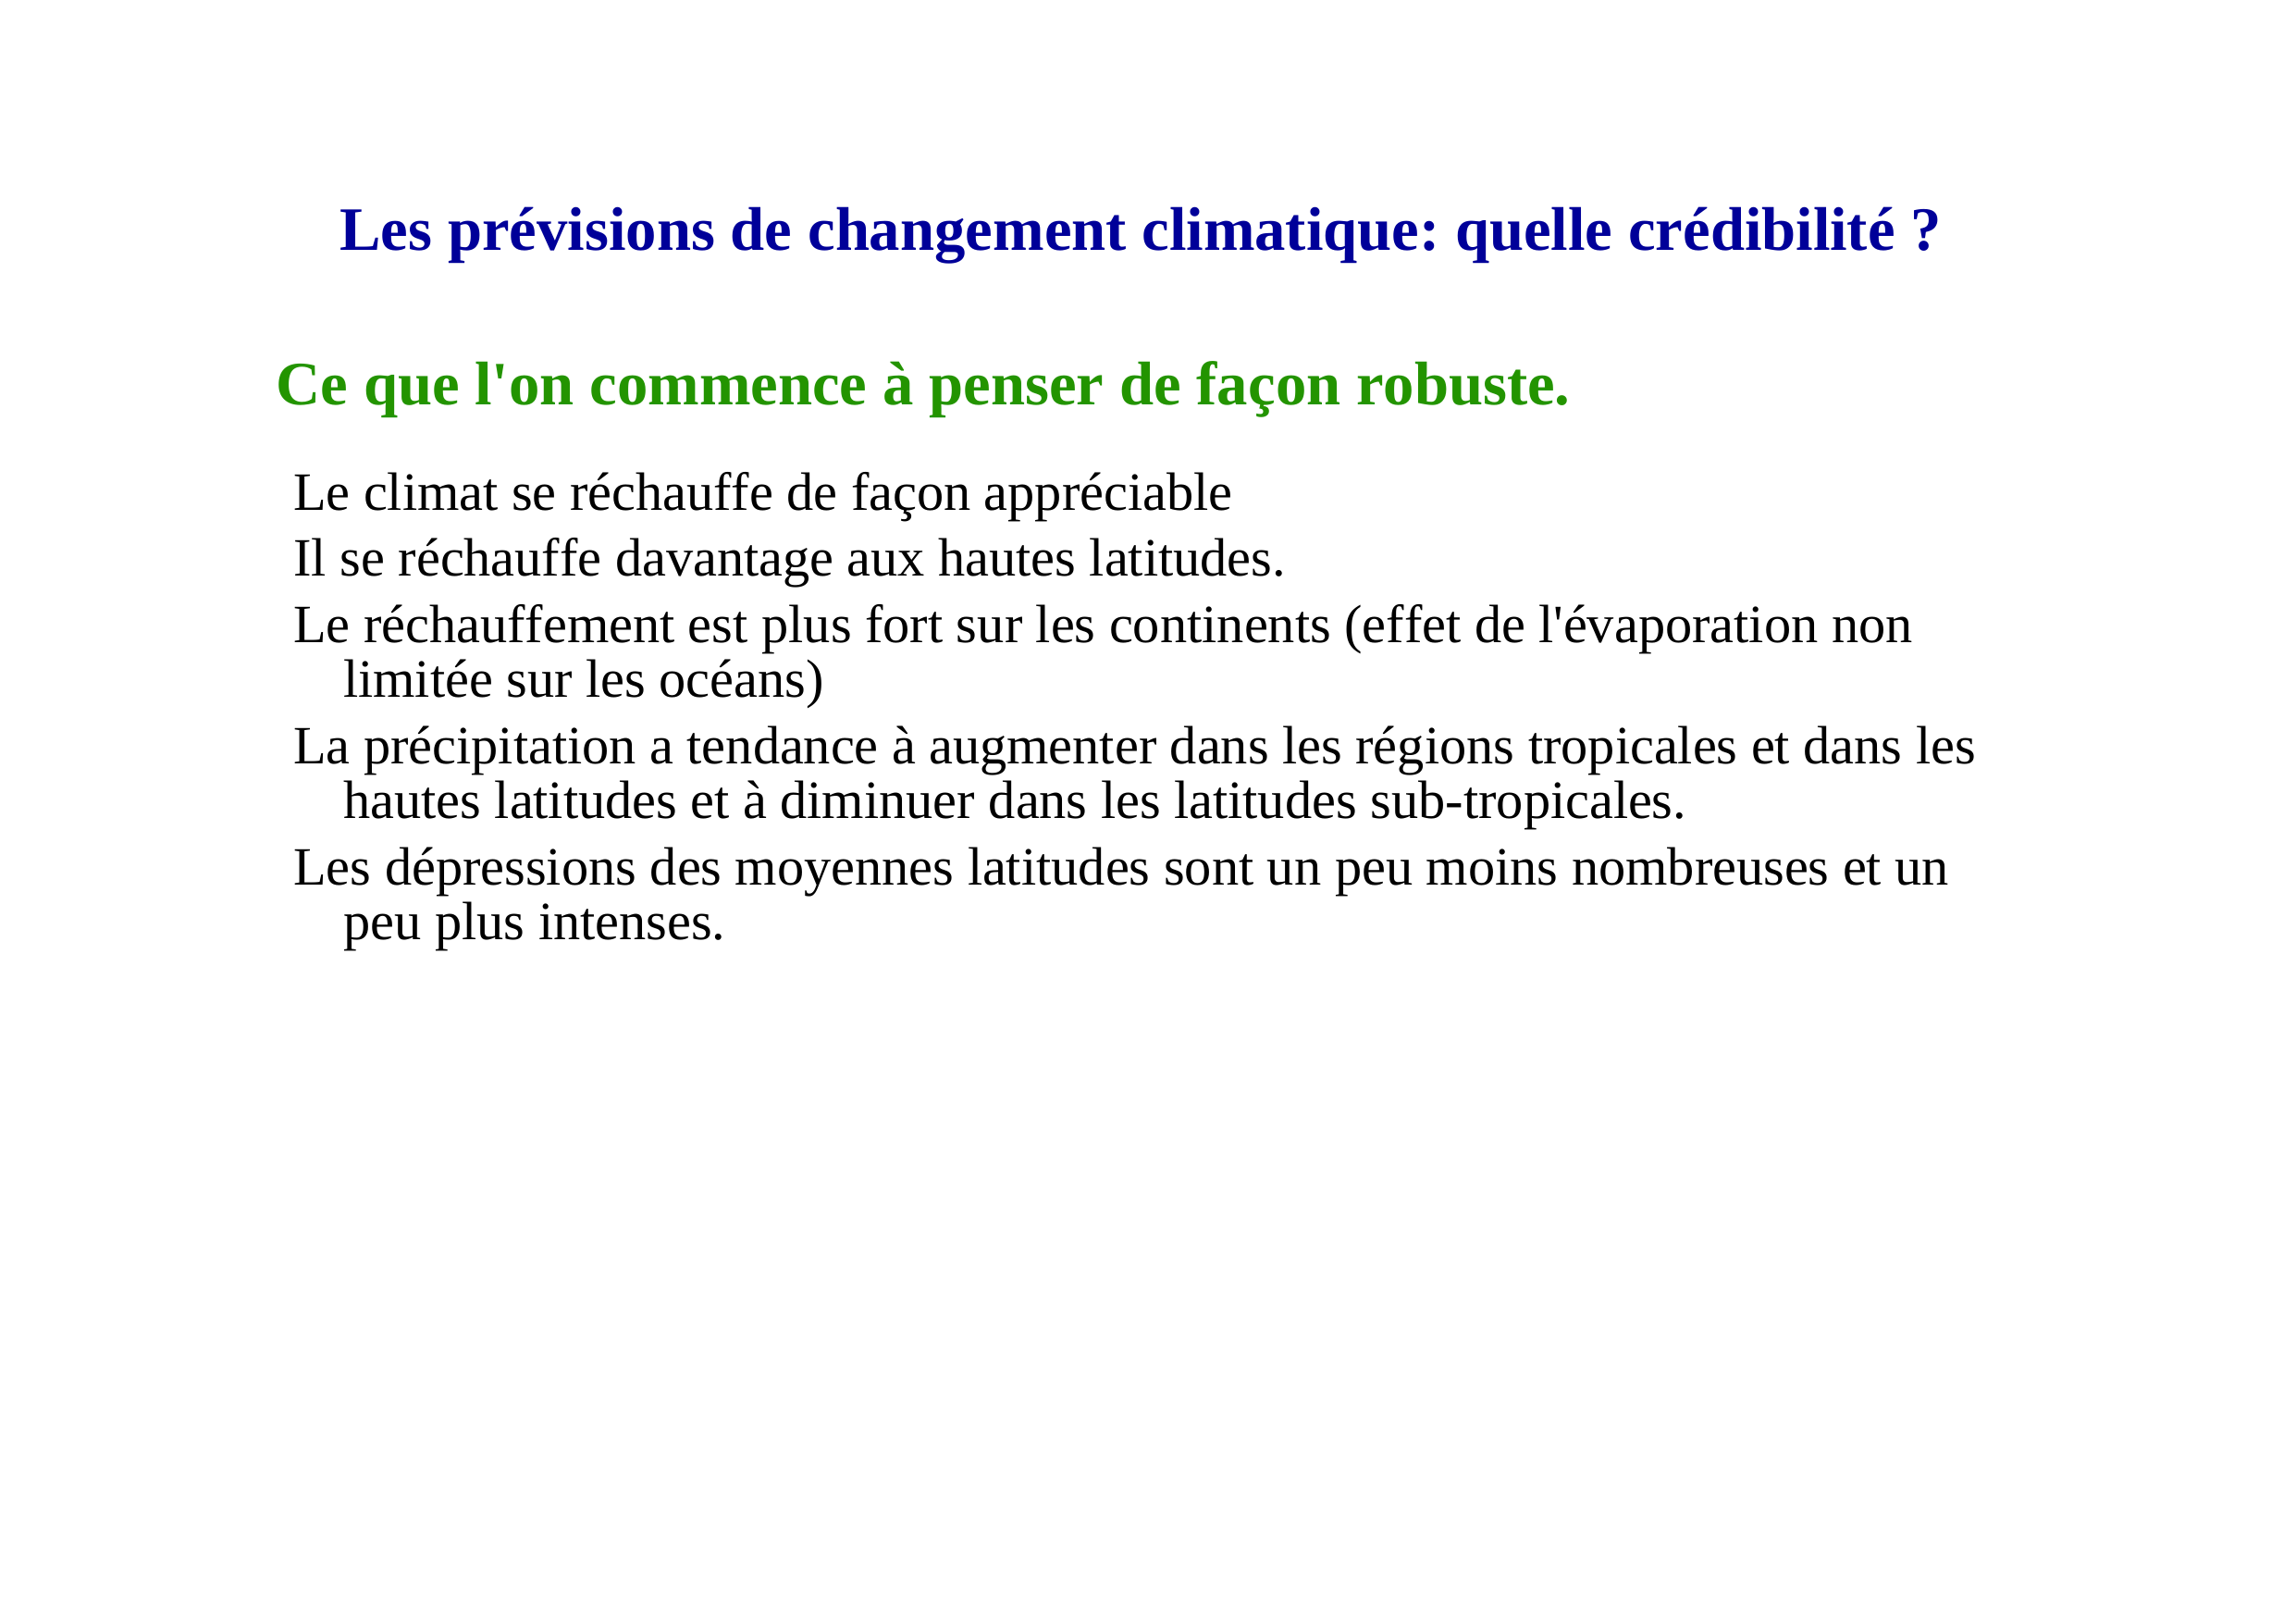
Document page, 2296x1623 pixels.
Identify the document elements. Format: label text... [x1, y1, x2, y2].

list Le climat se réchauffe de façon appréciable Il se réchauffe davantage aux hautes latitudes. Le réchauffement est plus fort sur les continents (effet de l'évaporation non limitée sur les océans) La précipitation a tendance à augmenter dans les régions tropicales et dans les hautes latitudes et à diminuer dans les latitudes sub-tropicales. Les dépressions des moyennes latitudes sont un peu moins nombreuses et un peu plus intenses. [279, 459, 2016, 1405]
text_box Ce que l'on commence à penser de façon robuste. [262, 323, 1994, 449]
title Les prévisions de changement climatique: quelle crédibilité ? [251, 119, 2033, 343]
